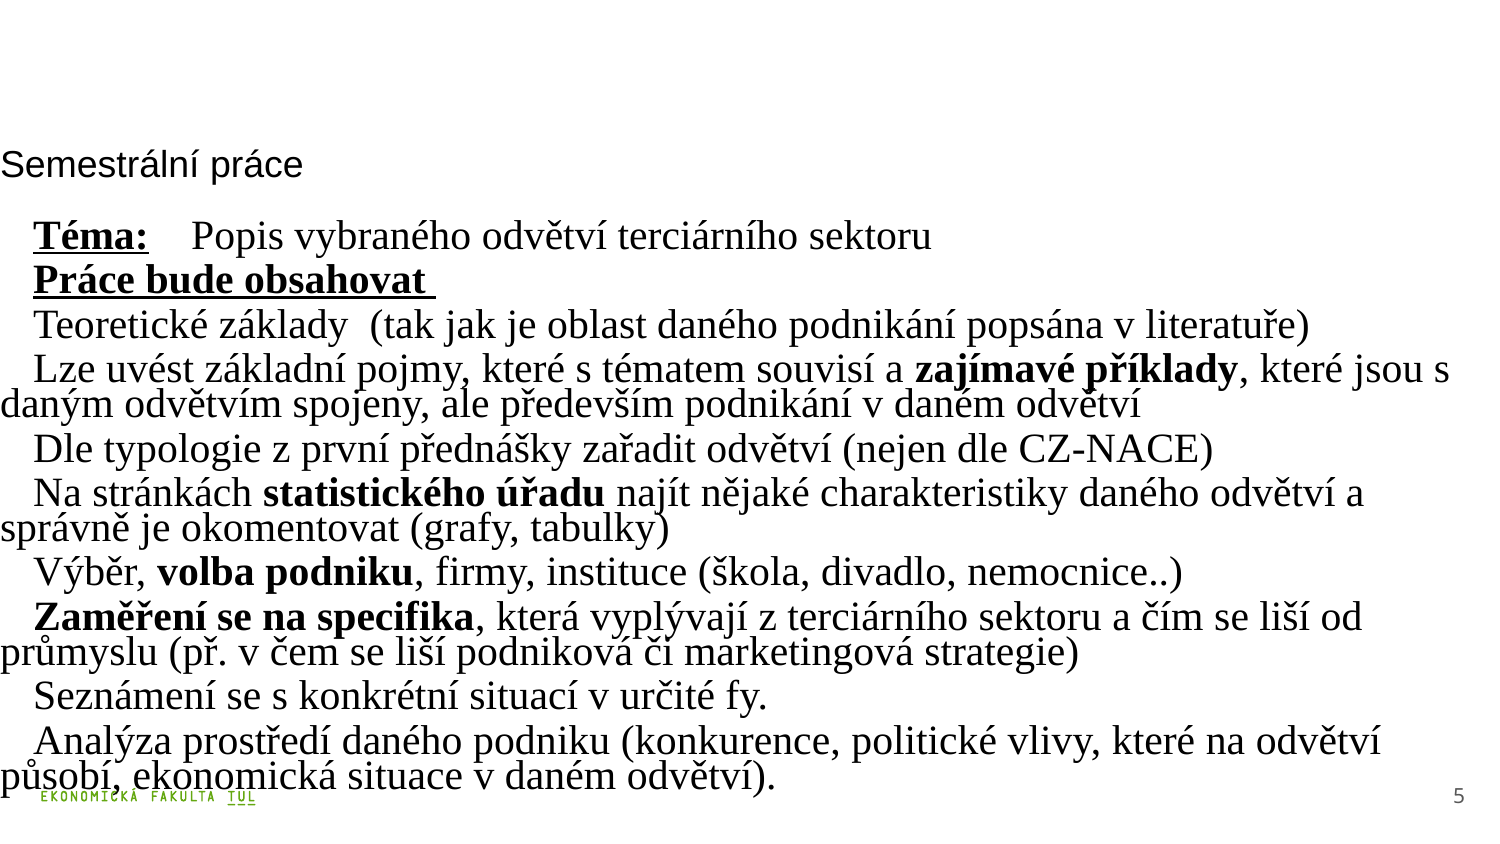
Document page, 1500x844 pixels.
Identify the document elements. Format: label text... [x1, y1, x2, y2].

list Téma: Popis vybraného odvětví terciárního sektoru Práce bude obsahovat Teoretické základy (tak jak je oblast daného podnikání popsána v literatuře) Lze uvést základní pojmy, které s tématem souvisí a zajímavé příklady, které jsou s daným odvětvím spojeny, ale především podnikání v daném odvětví Dle typologie z první přednášky zařadit odvětví (nejen dle CZ-NACE) Na stránkách statistického úřadu najít nějaké charakteristiky daného odvětví a správně je okomentovat (grafy, tabulky) Výběr, volba podniku, firmy, instituce (škola, divadlo, nemocnice..) Zaměření se na specifika, která vyplývají z terciárního sektoru a čím se liší od průmyslu (př. v čem se liší podniková či marketingová strategie) Seznámení se s konkrétní situací v určité fy. Analýza prostředí daného podniku (konkurence, politické vlivy, které na odvětví působí, ekonomická situace v daném odvětví). [0, 206, 1500, 668]
title Semestrální práce [0, 118, 1500, 206]
